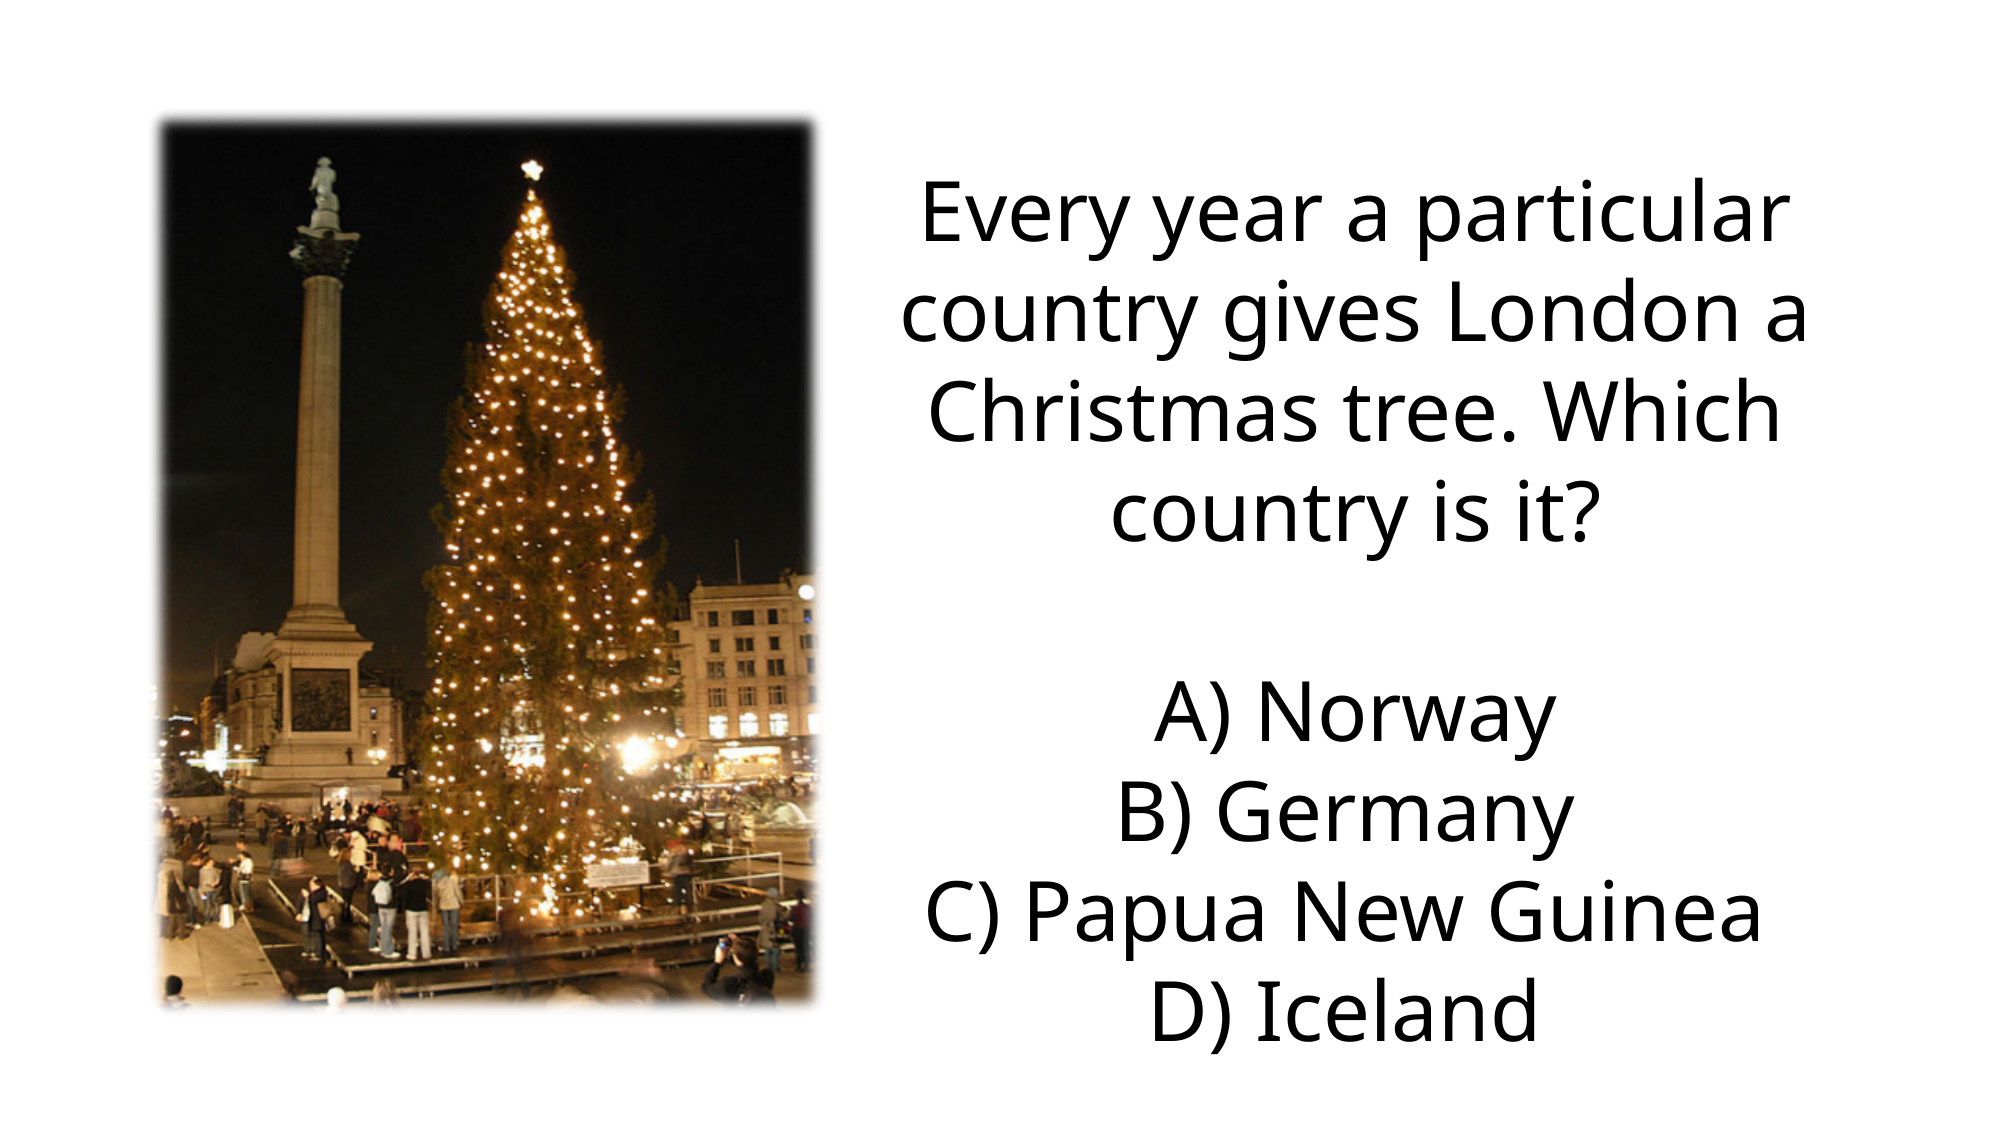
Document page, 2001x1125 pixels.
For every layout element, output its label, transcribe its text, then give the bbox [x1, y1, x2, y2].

text_box Every year a particular country gives London a Christmas tree. Which country is it? Norway Germany Papua New Guinea Iceland [855, 151, 1856, 974]
picture [144, 104, 830, 1021]
